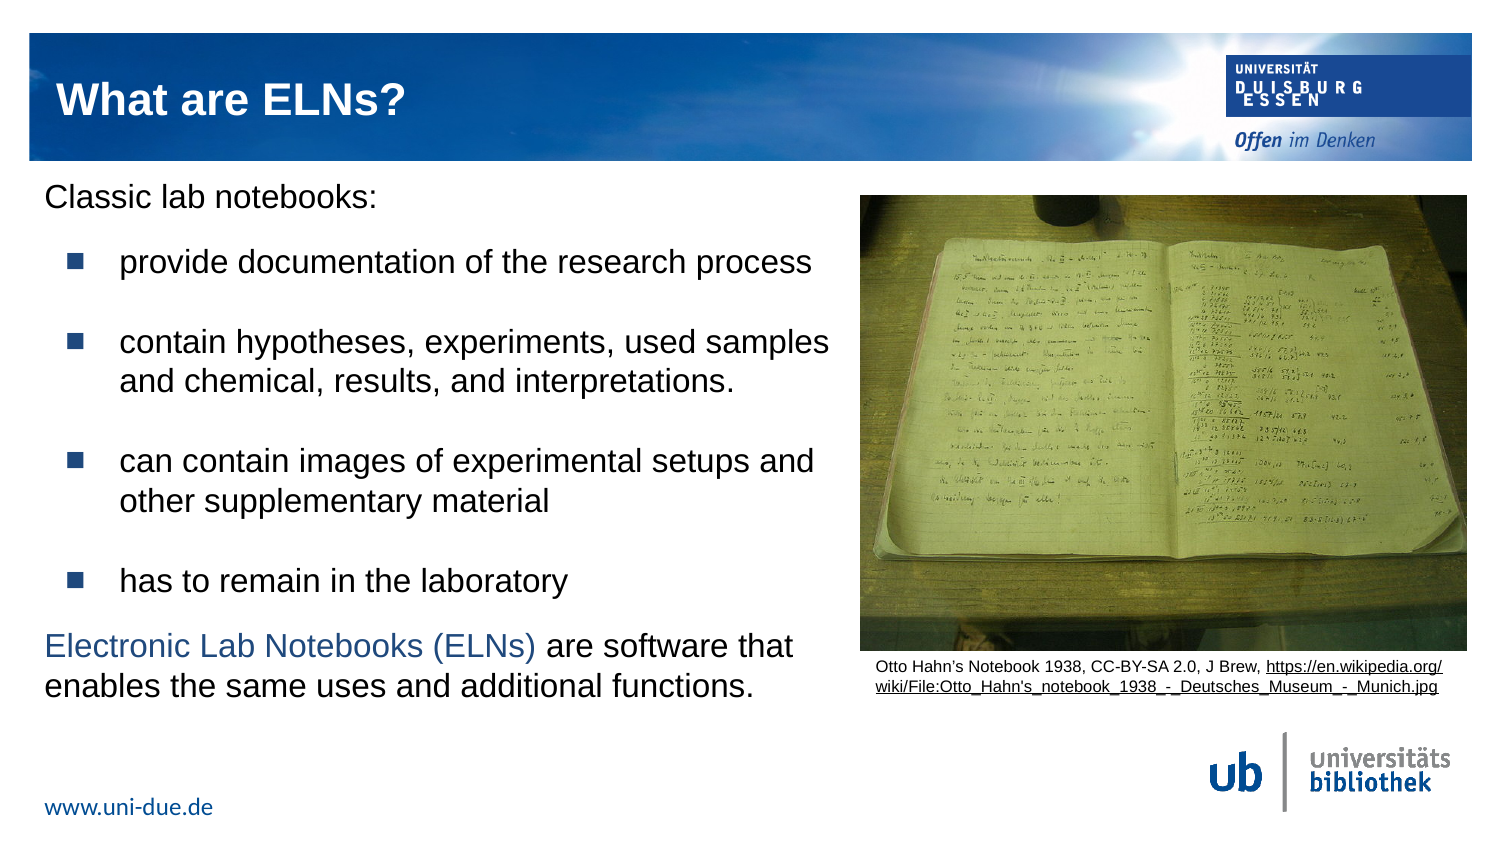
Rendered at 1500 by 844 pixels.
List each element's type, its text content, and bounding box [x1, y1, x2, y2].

picture [29, 33, 1471, 161]
text_box Otto Hahn’s Notebook 1938, CC-BY-SA 2.0, J Brew, https://en.wikipedia.org/ wiki/File:Otto_Hahn's_notebook_1938_-_Deutsches_Museum_-_Munich.jpg [860, 640, 1484, 689]
picture [1210, 732, 1450, 812]
text_box Classic lab notebooks: provide documentation of the research process contain hypotheses, experiments, used samples and chemical, results, and interpretations. can contain images of experimental setups and other supplementary material has to remain in the laboratory Electronic Lab Notebooks (ELNs) are software that enables the same uses and additional functions. [29, 174, 861, 715]
text_box What are ELNs? [26, 43, 1161, 150]
text_box www.uni-due.de [29, 782, 263, 843]
picture [860, 195, 1467, 640]
